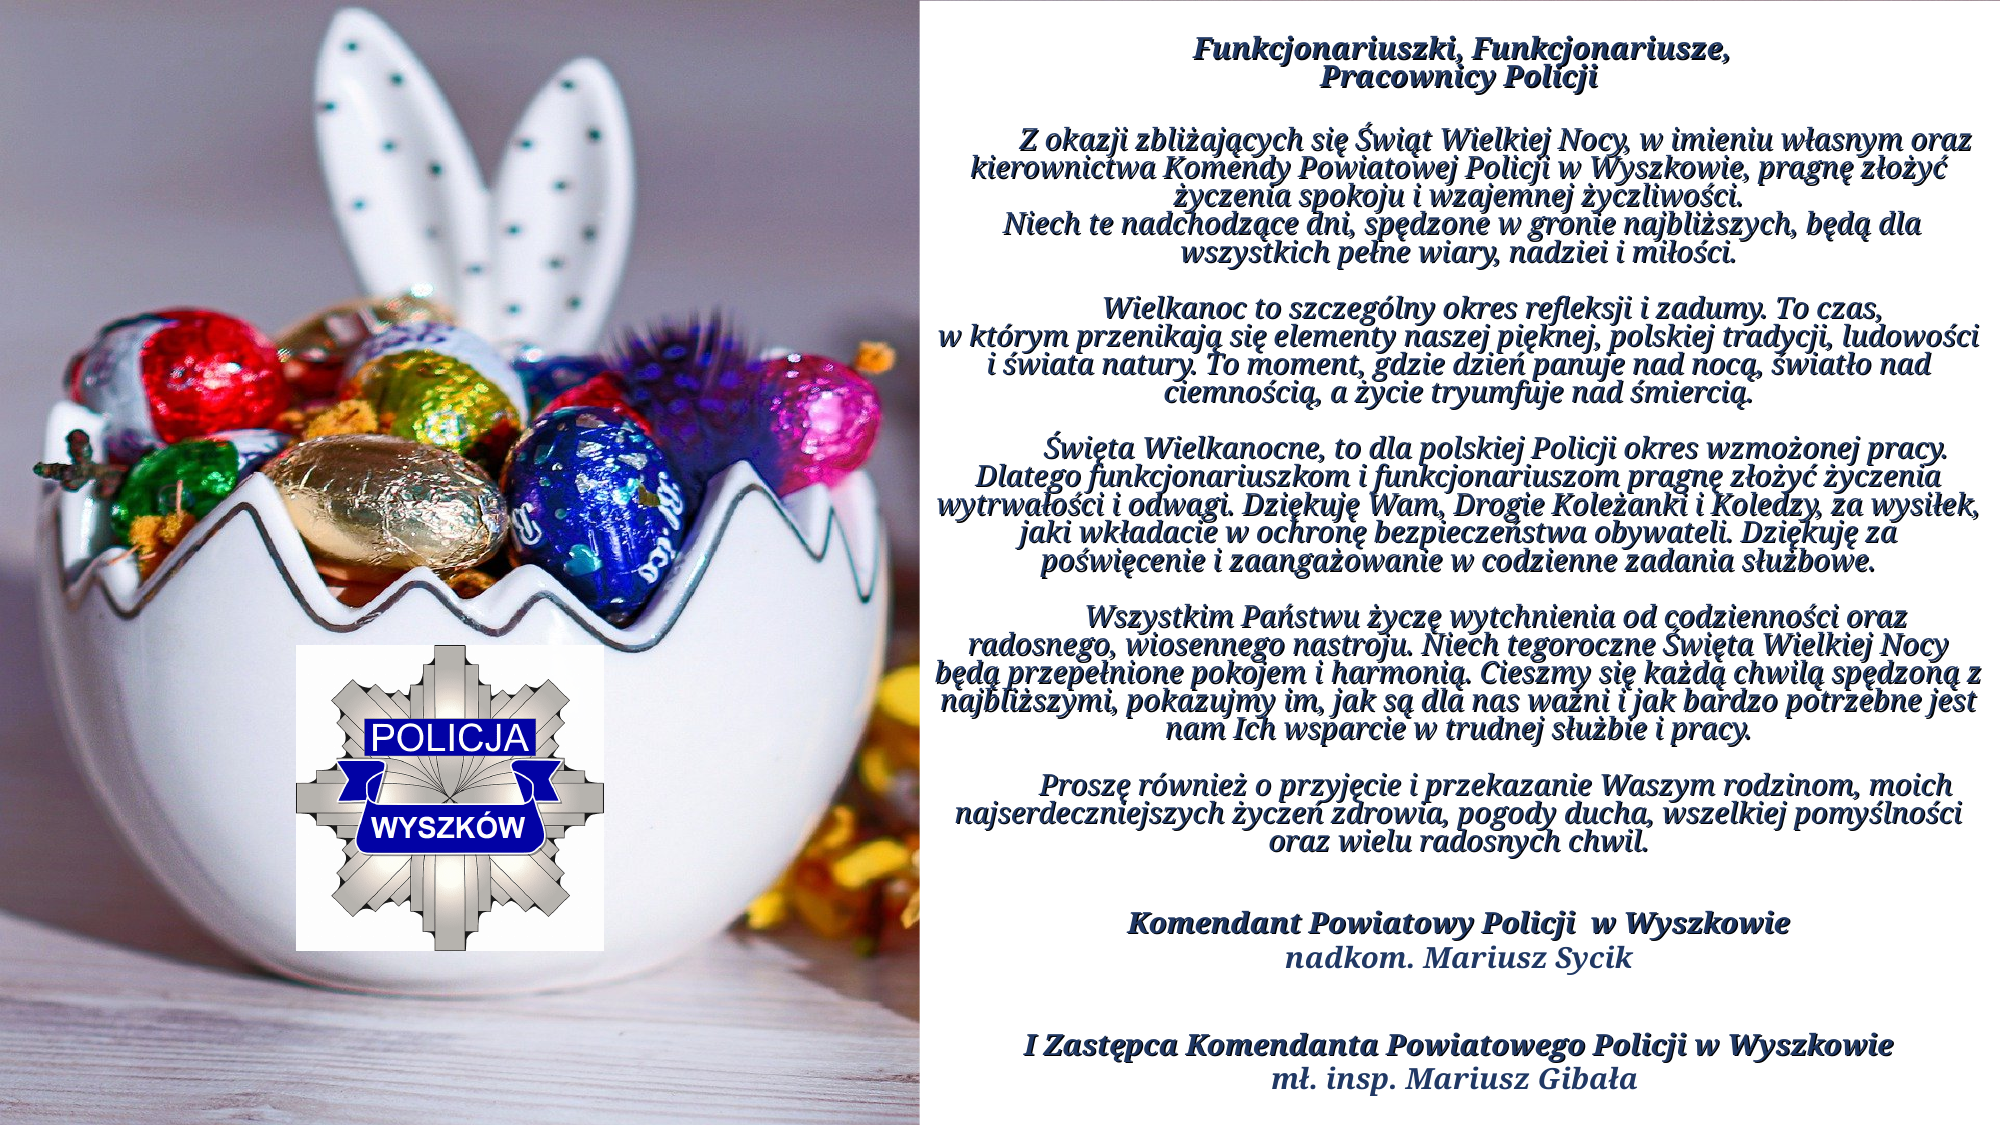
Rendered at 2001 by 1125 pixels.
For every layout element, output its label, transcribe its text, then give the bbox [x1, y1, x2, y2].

text_box Funkcjonariuszki, Funkcjonariusze, Pracownicy Policji Z okazji zbliżających się Świąt Wielkiej Nocy, w imieniu własnym oraz kierownictwa Komendy Powiatowej Policji w Wyszkowie, pragnę złożyć życzenia spokoju i wzajemnej życzliwości. Niech te nadchodzące dni, spędzone w gronie najbliższych, będą dla wszystkich pełne wiary, nadziei i miłości. Wielkanoc to szczególny okres refleksji i zadumy. To czas, w którym przenikają się elementy naszej pięknej, polskiej tradycji, ludowości i świata natury. To moment, gdzie dzień panuje nad nocą, światło nad ciemnością, a życie tryumfuje nad śmiercią. Święta Wielkanocne, to dla polskiej Policji okres wzmożonej pracy. Dlatego funkcjonariuszkom i funkcjonariuszom pragnę złożyć życzenia wytrwałości i odwagi. Dziękuję Wam, Drogie Koleżanki i Koledzy, za wysiłek, jaki wkładacie w ochronę bezpieczeństwa obywateli. Dziękuję za poświęcenie i zaangażowanie w codzienne zadania służbowe. Wszystkim Państwu życzę wytchnienia od codzienności oraz radosnego, wiosennego nastroju. Niech tegoroczne Święta Wielkiej Nocy będą przepełnione pokojem i harmonią. Cieszmy się każdą chwilą spędzoną z najbliższymi, pokazujmy im, jak są dla nas ważni i jak bardzo potrzebne jest nam Ich wsparcie w trudnej służbie i pracy. Proszę również o przyjęcie i przekazanie Waszym rodzinom, moich najserdeczniejszych życzeń zdrowia, pogody ducha, wszelkiej pomyślności oraz wielu radosnych chwil. Komendant Powiatowy Policji w Wyszkowie nadkom. Mariusz Sycik I Zastępca Komendanta Powiatowego Policji w Wyszkowie mł. insp. Mariusz Gibała [919, 0, 2000, 1125]
picture [0, 0, 919, 1125]
